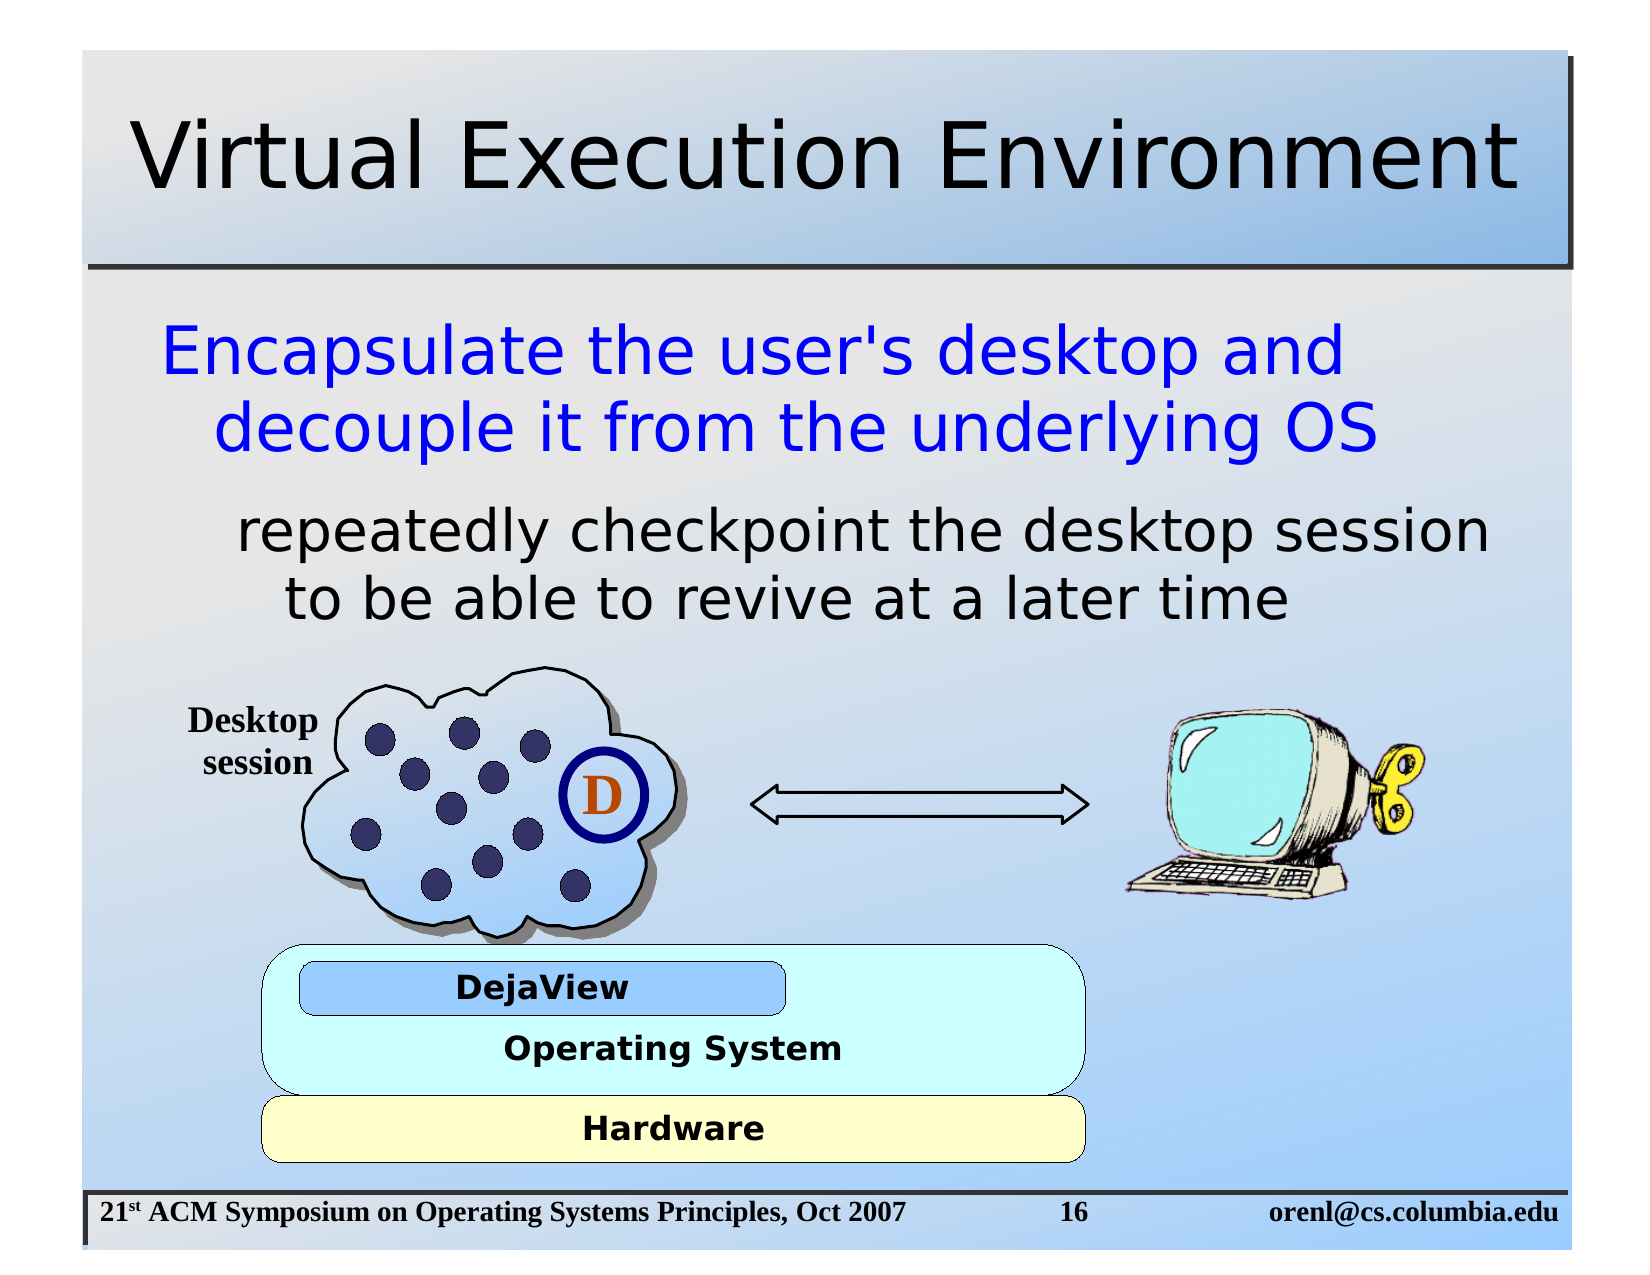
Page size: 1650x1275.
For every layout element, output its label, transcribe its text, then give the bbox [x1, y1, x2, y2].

text_box [520, 729, 551, 763]
text_box [365, 723, 396, 756]
title Virtual Execution Environment [82, 50, 1568, 264]
text_box D [562, 750, 645, 840]
text_box Hardware [261, 1095, 1086, 1163]
text_box Desktop session [94, 692, 413, 790]
text_box [560, 869, 591, 902]
text_box [472, 845, 503, 878]
text_box [478, 761, 509, 794]
text_box [449, 716, 480, 750]
text_box [399, 757, 430, 791]
text_box [350, 818, 382, 851]
text_box [512, 817, 544, 851]
list Encapsulate the user's desktop and decouple it from the underlying OS repeatedly checkpoint the desktop session to be able to revive at a later time [82, 298, 1568, 1140]
text_box Operating System [261, 944, 1086, 1096]
text_box [436, 792, 467, 825]
text_box DejaView [299, 961, 786, 1016]
picture [1125, 708, 1426, 901]
text_box [421, 868, 452, 901]
